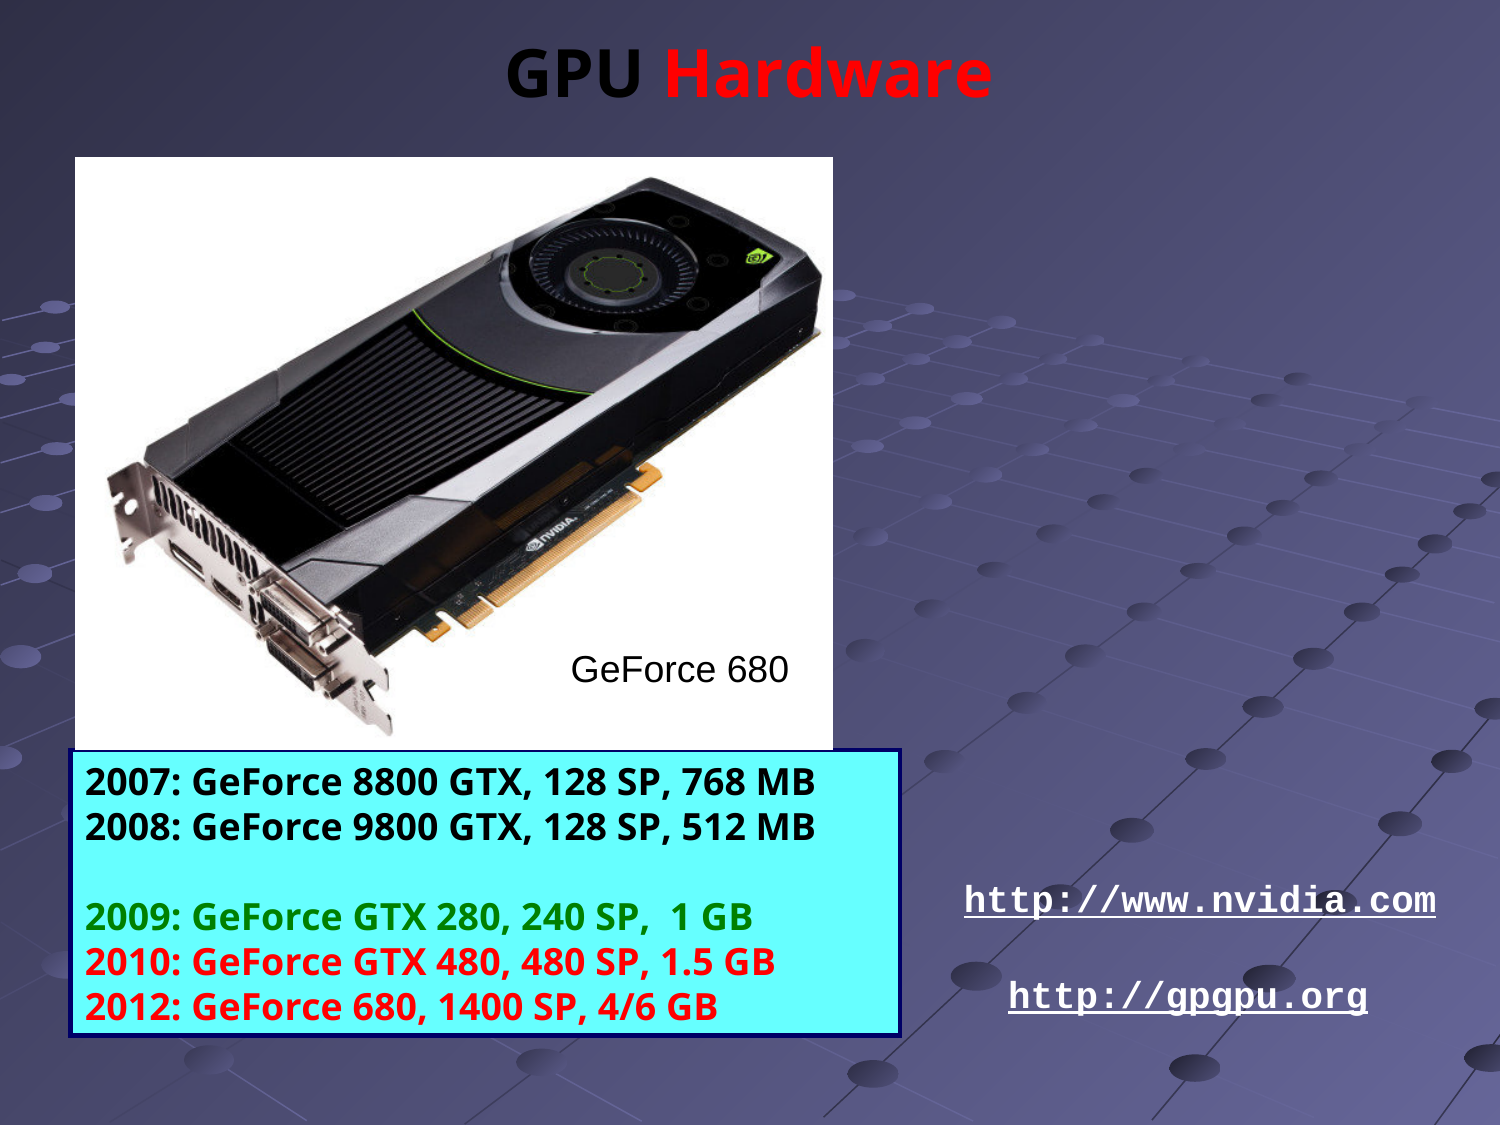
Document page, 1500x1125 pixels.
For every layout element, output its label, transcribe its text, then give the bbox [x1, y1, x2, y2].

text_box http://www.nvidia.com [949, 867, 1465, 928]
text_box http://gpgpu.org [993, 962, 1395, 1024]
text_box GeForce 680 [555, 637, 805, 698]
text_box GPU Hardware [490, 23, 1058, 119]
picture [75, 157, 833, 751]
text_box 2007: GeForce 8800 GTX, 128 SP, 768 MB 2008: GeForce 9800 GTX, 128 SP, 512 MB 2009: GeForce GTX 280, 240 SP, 1 GB 2010: GeForce GTX 480, 480 SP, 1.5 GB 2012: GeForce 680, 1400 SP, 4/6 GB [70, 749, 900, 1036]
